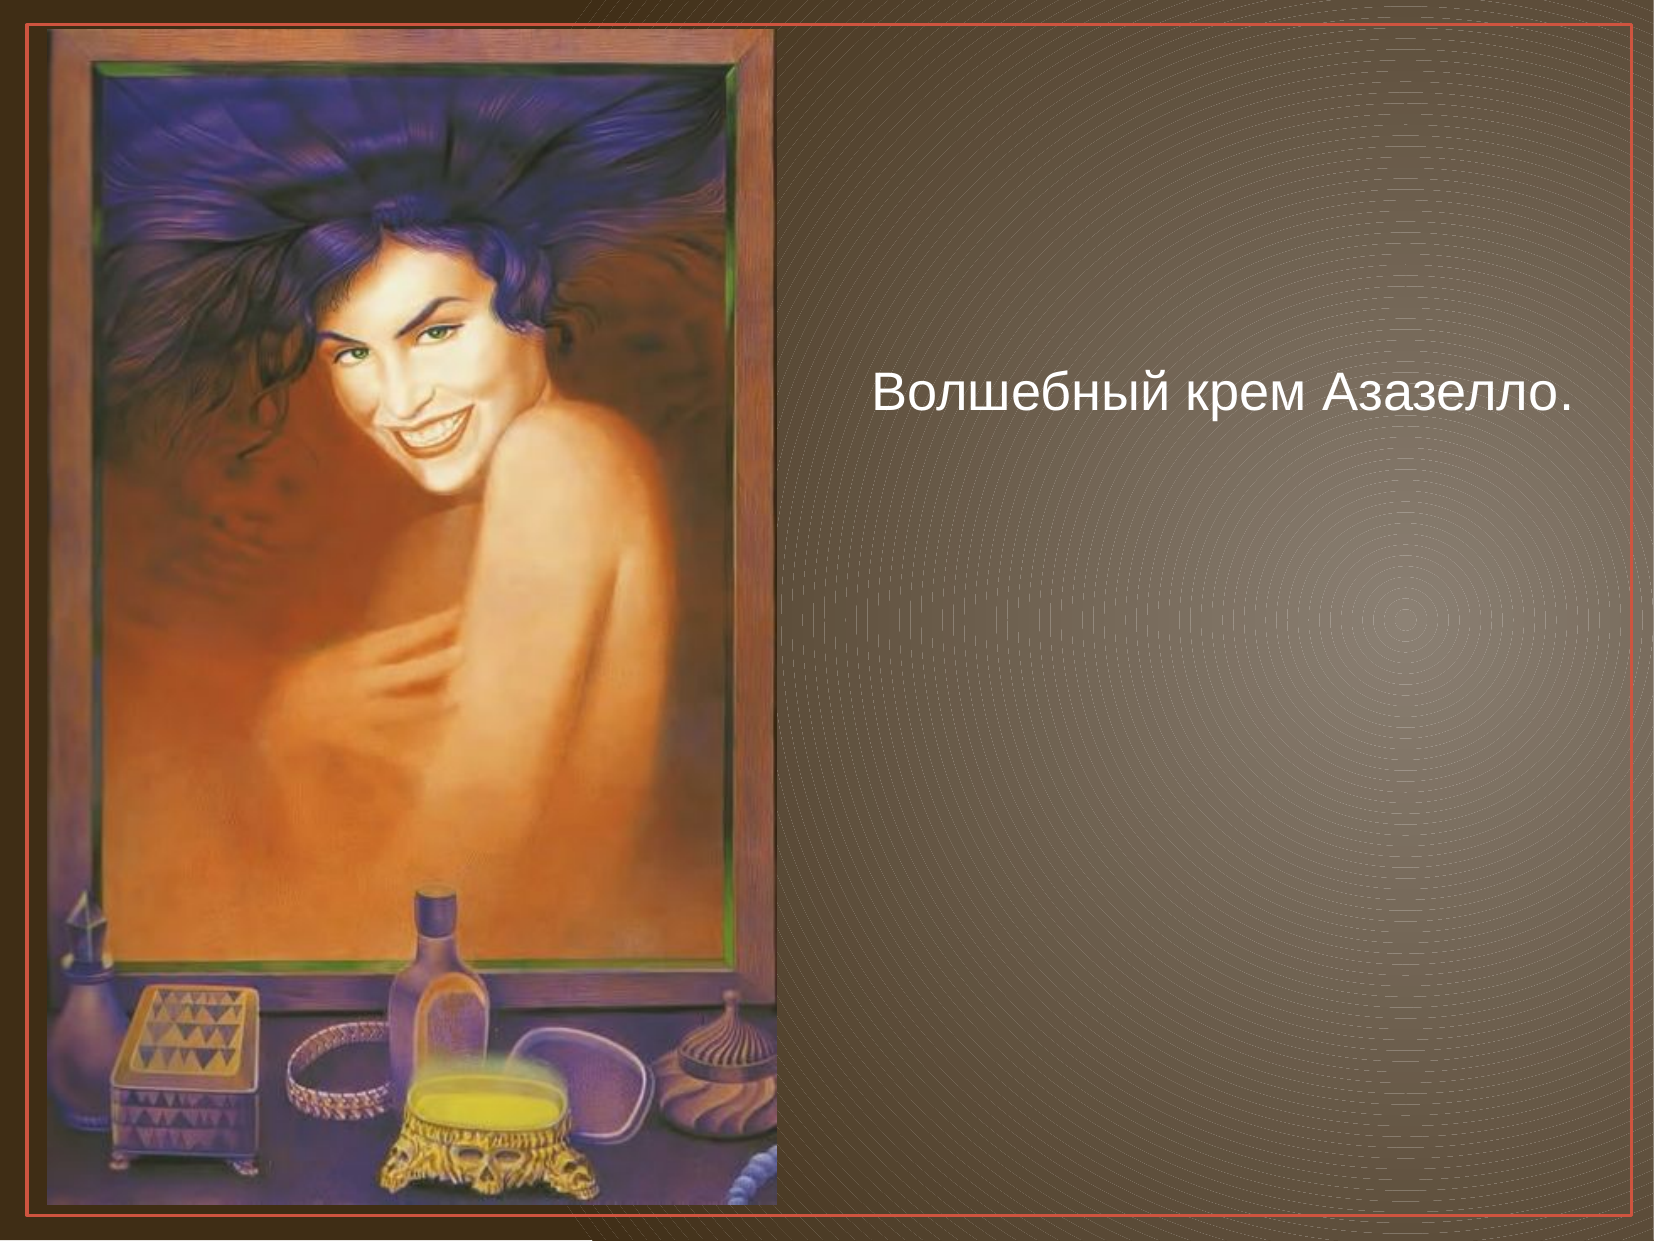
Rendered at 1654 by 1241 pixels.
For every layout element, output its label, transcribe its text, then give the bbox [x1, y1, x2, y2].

text_box Волшебный крем Азазелло. [856, 354, 1595, 669]
picture [47, 29, 777, 1205]
